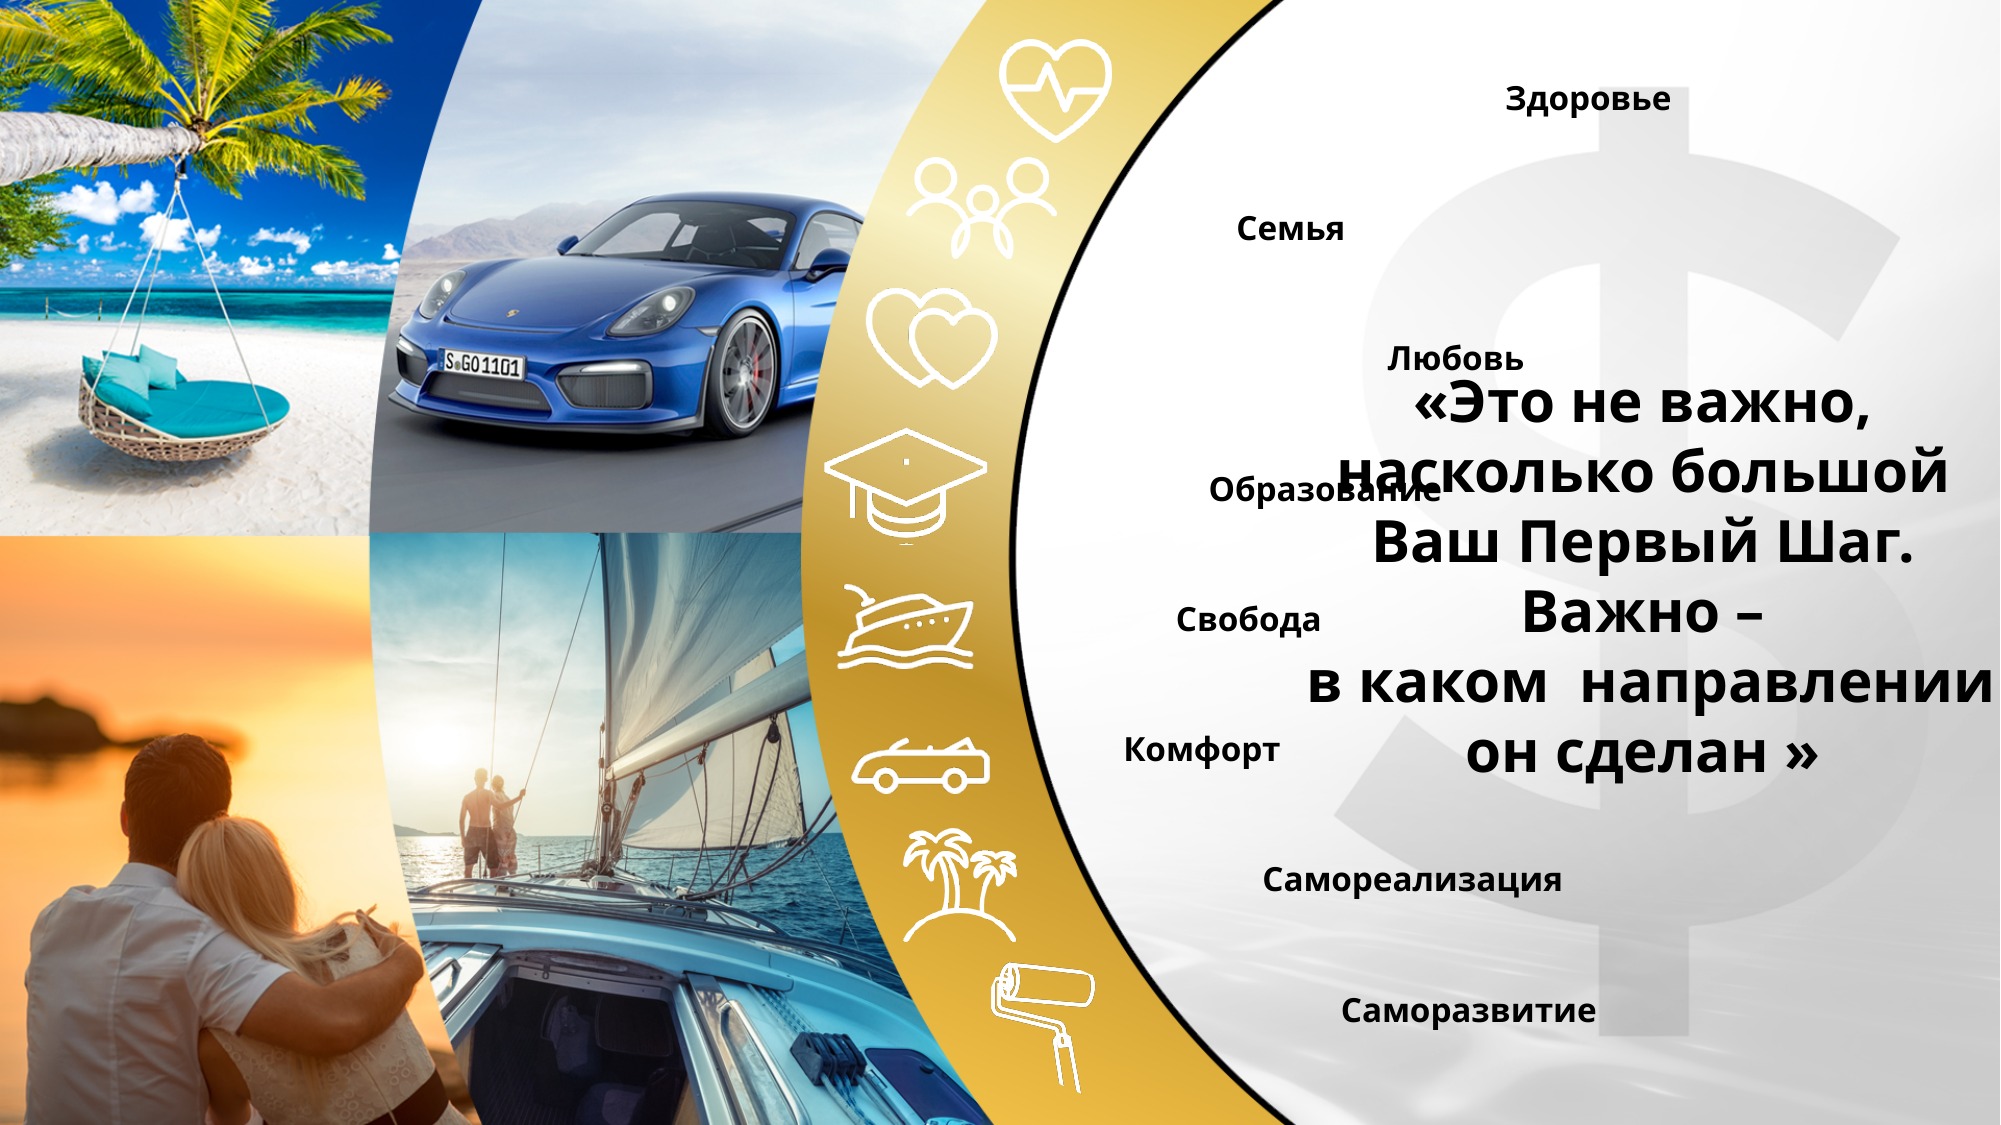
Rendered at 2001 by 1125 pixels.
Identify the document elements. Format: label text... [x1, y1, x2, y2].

text_box «Это не важно, насколько большой Ваш Первый Шаг. Важно – в каком направлении он сделан » [1253, 356, 2000, 792]
text_box Семья [1149, 207, 1346, 248]
text_box Комфорт [1087, 728, 1253, 769]
text_box Здоровье [1235, 77, 1672, 117]
text_box Свобода [1063, 597, 1253, 638]
text_box Саморазвитие [1235, 988, 1598, 1029]
picture [0, 0, 2000, 1125]
text_box Самореализация [1149, 858, 1564, 899]
text_box Любовь [1087, 337, 1525, 378]
text_box Образование [1063, 467, 1253, 508]
